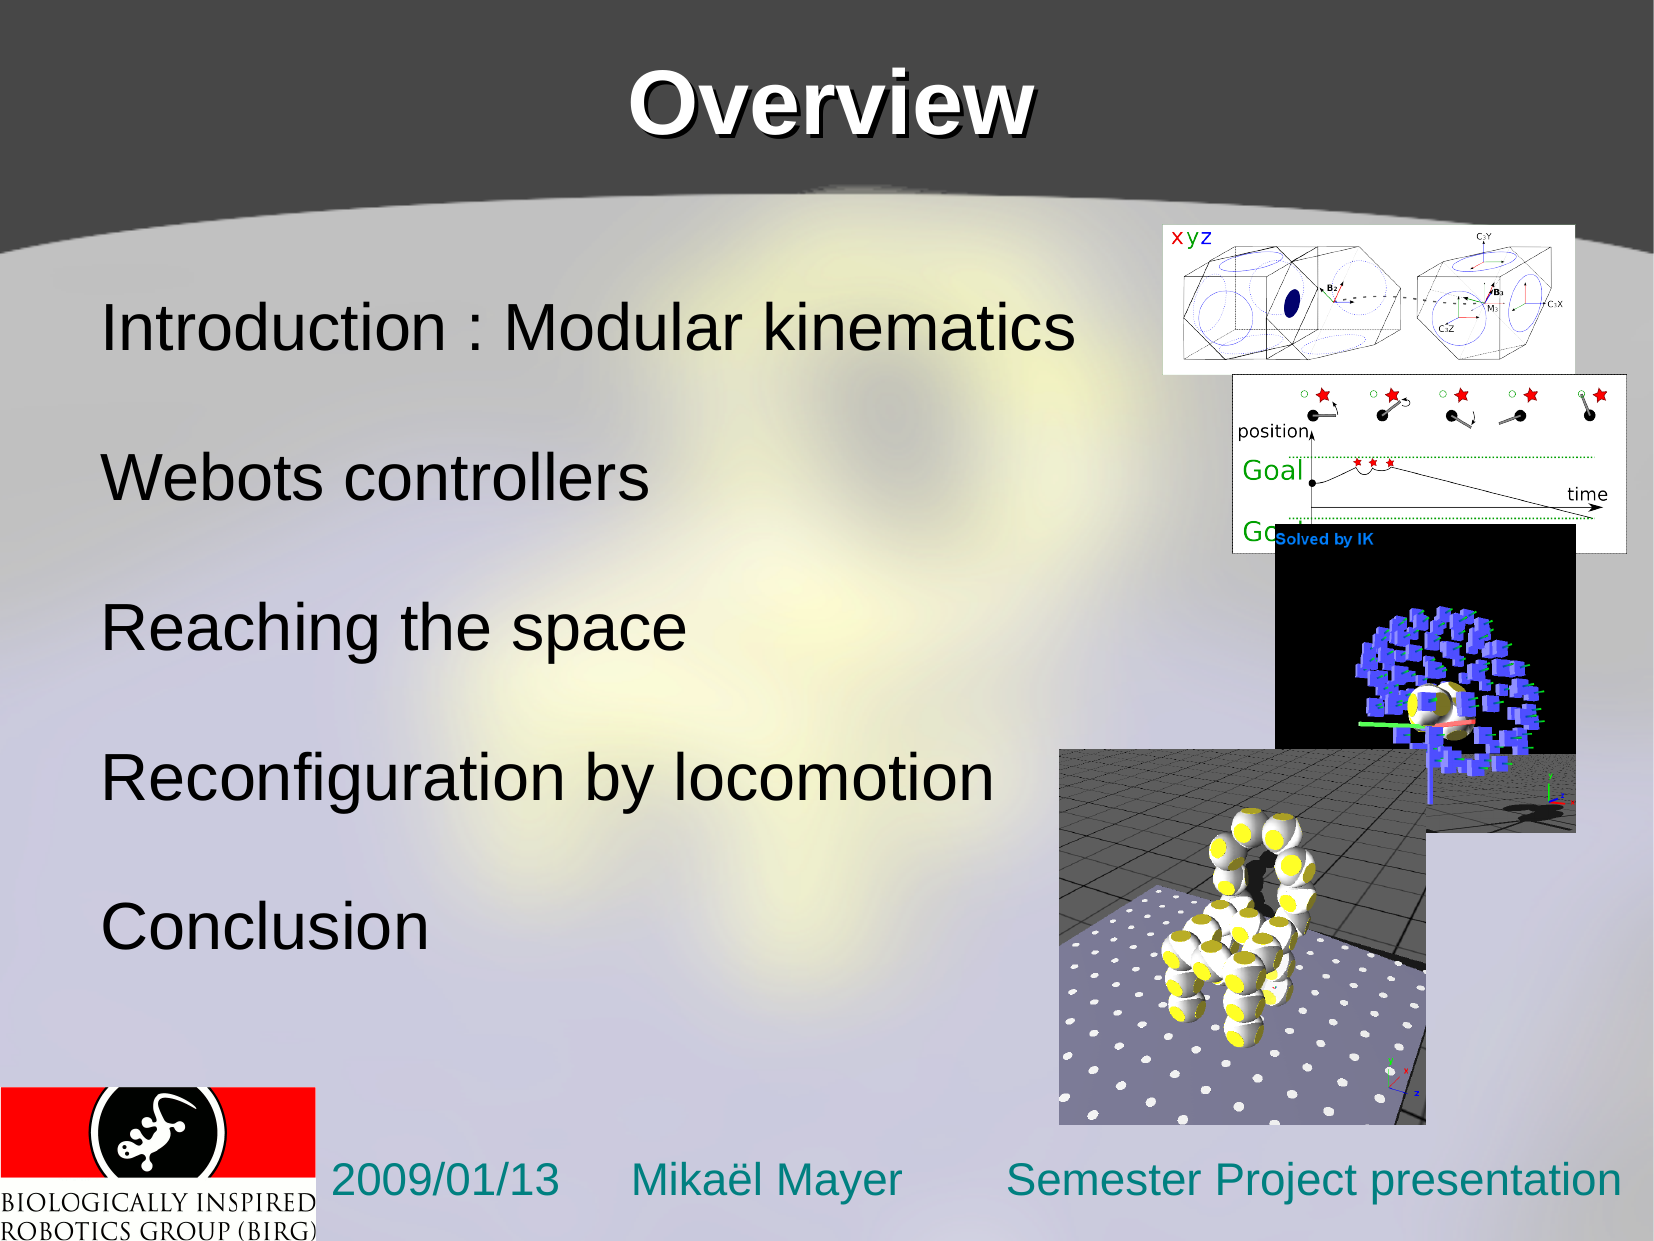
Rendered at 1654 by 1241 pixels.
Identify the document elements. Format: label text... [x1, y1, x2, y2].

text_box 2009/01/13 Mikaël Mayer Semester Project presentation [316, 1156, 1654, 1205]
title Overview [86, 17, 1576, 188]
list Introduction : Modular kinematics Webots controllers Reaching the space Reconfiguration by locomotion Conclusion [82, 290, 1571, 1094]
picture [0, 0, 1654, 1241]
